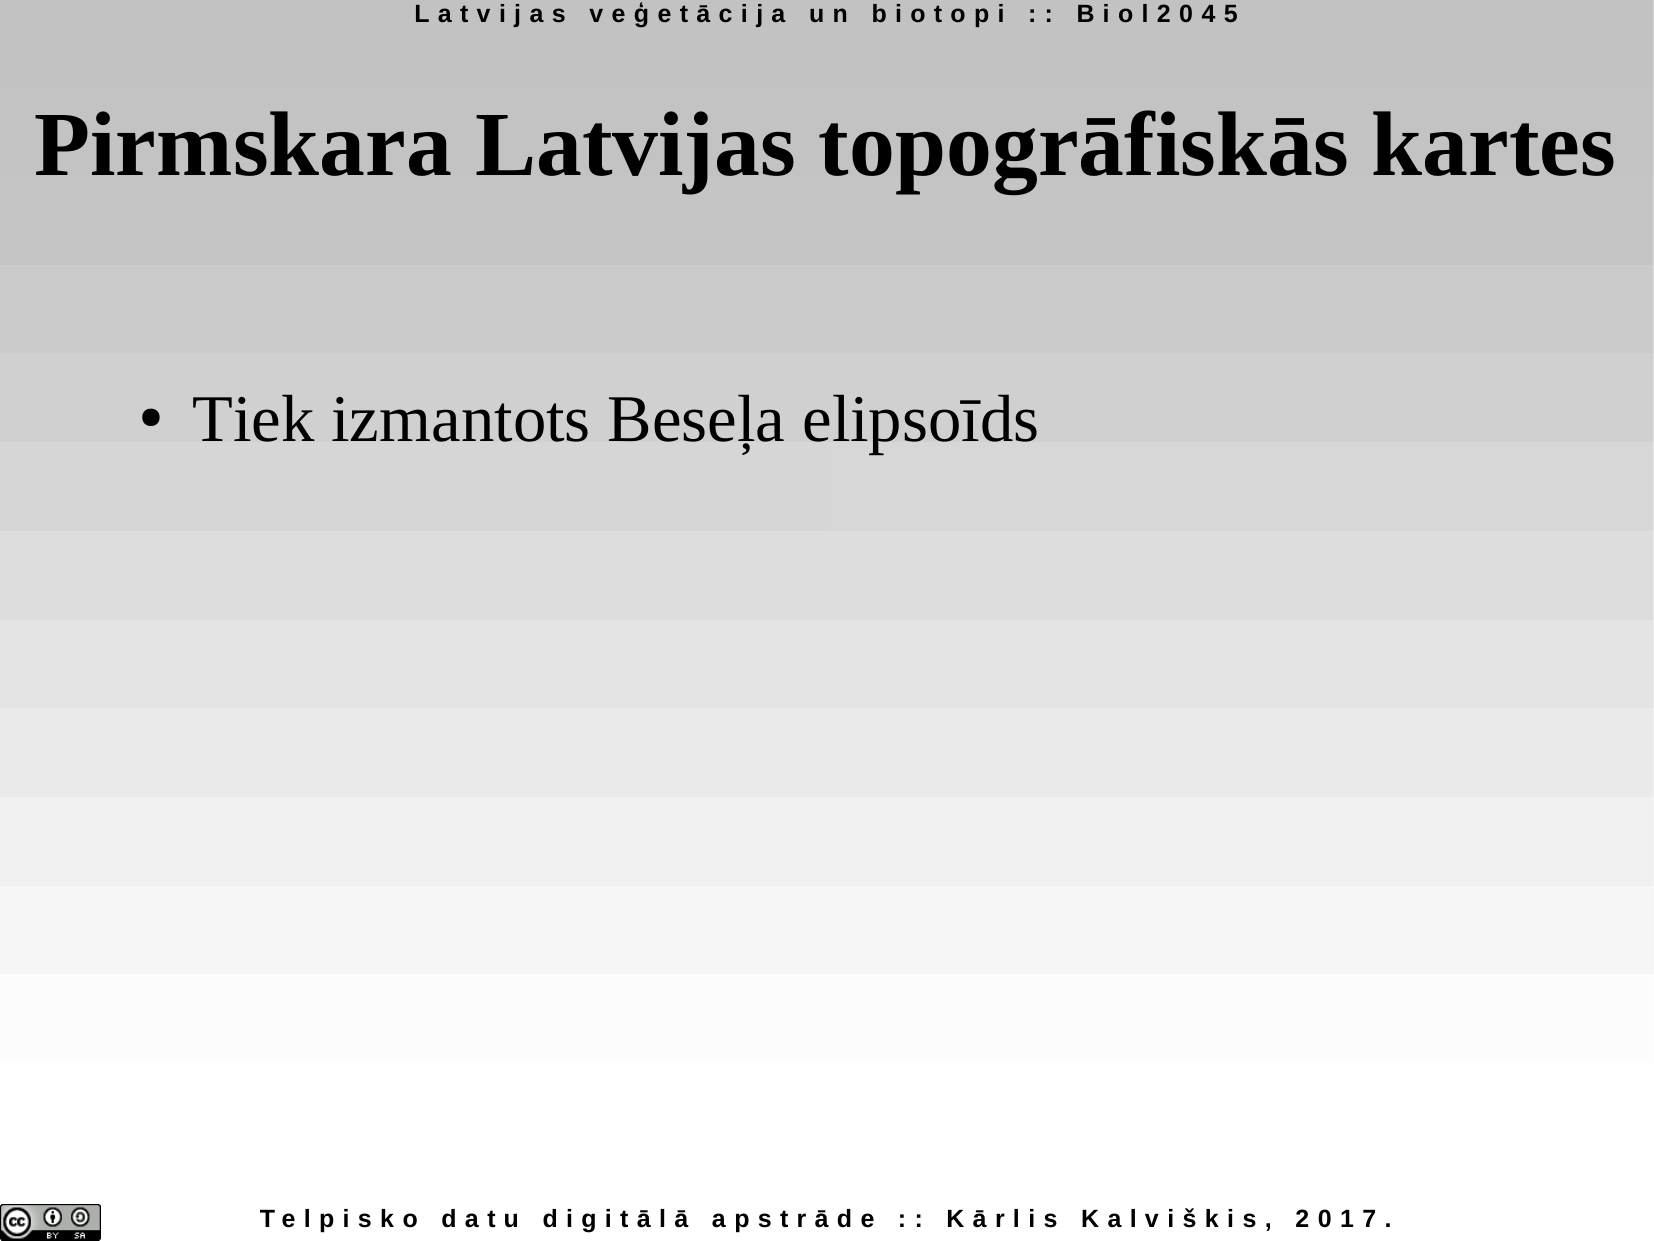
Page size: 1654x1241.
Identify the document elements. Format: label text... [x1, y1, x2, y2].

picture [0, 287, 1654, 1241]
title Pirmskara Latvijas topogrāfiskās kartes [0, 1, 1654, 287]
list Tiek izmantots Beseļa elipsoīds [121, 381, 1534, 1194]
